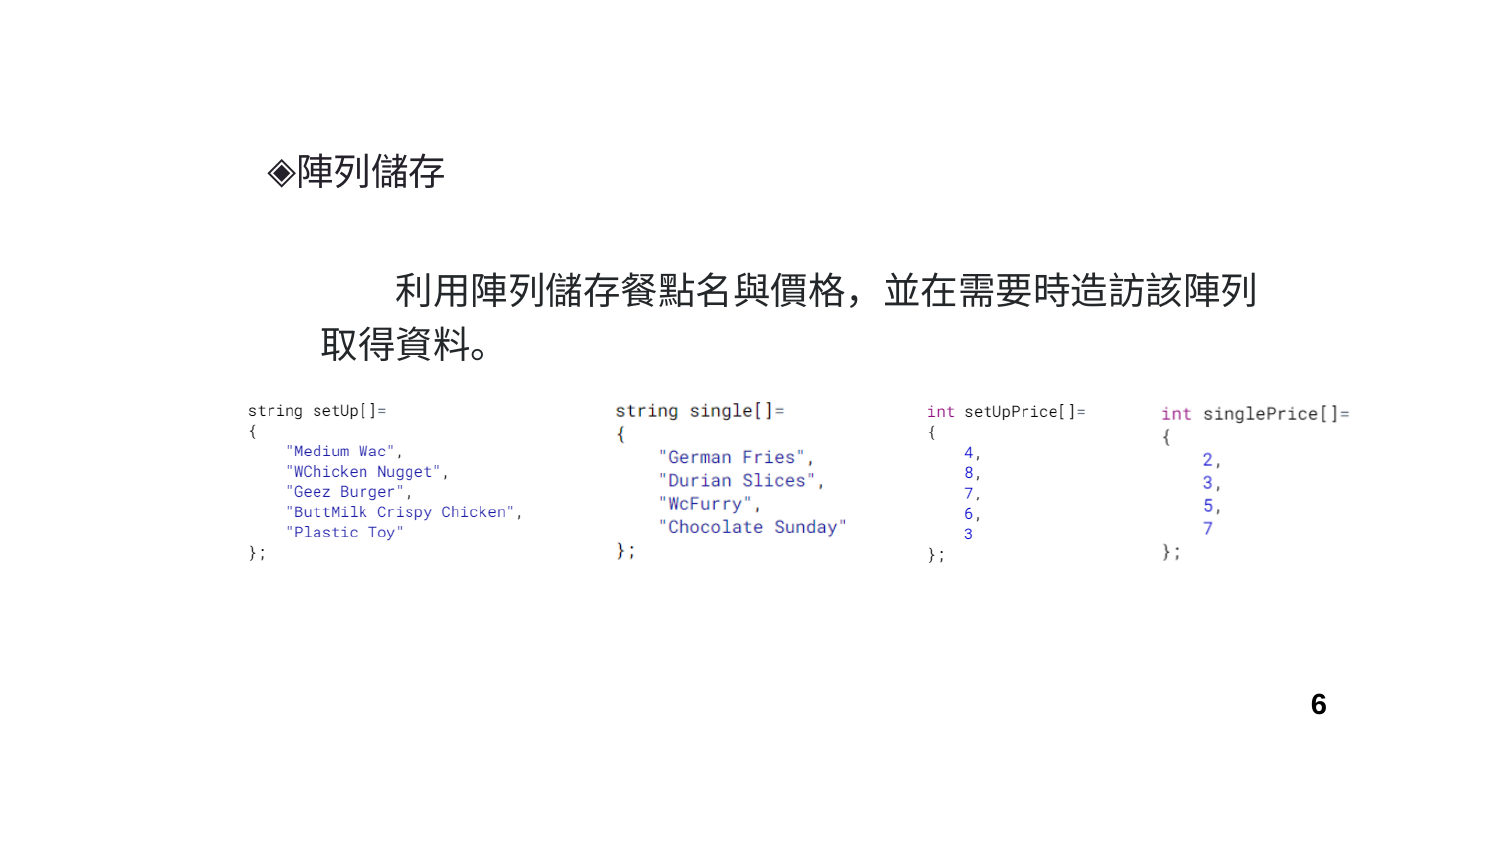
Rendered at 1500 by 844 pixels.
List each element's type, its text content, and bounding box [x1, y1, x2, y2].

picture [246, 400, 528, 564]
picture [609, 400, 856, 564]
picture [1158, 400, 1356, 564]
picture [925, 400, 1090, 564]
text_box 利用陣列儲存餐點名與價格，並在需要時造訪該陣列取得資料。 [306, 253, 1296, 320]
text_box 陣列儲存 [252, 126, 1194, 216]
text_box 6 [1295, 672, 1386, 737]
